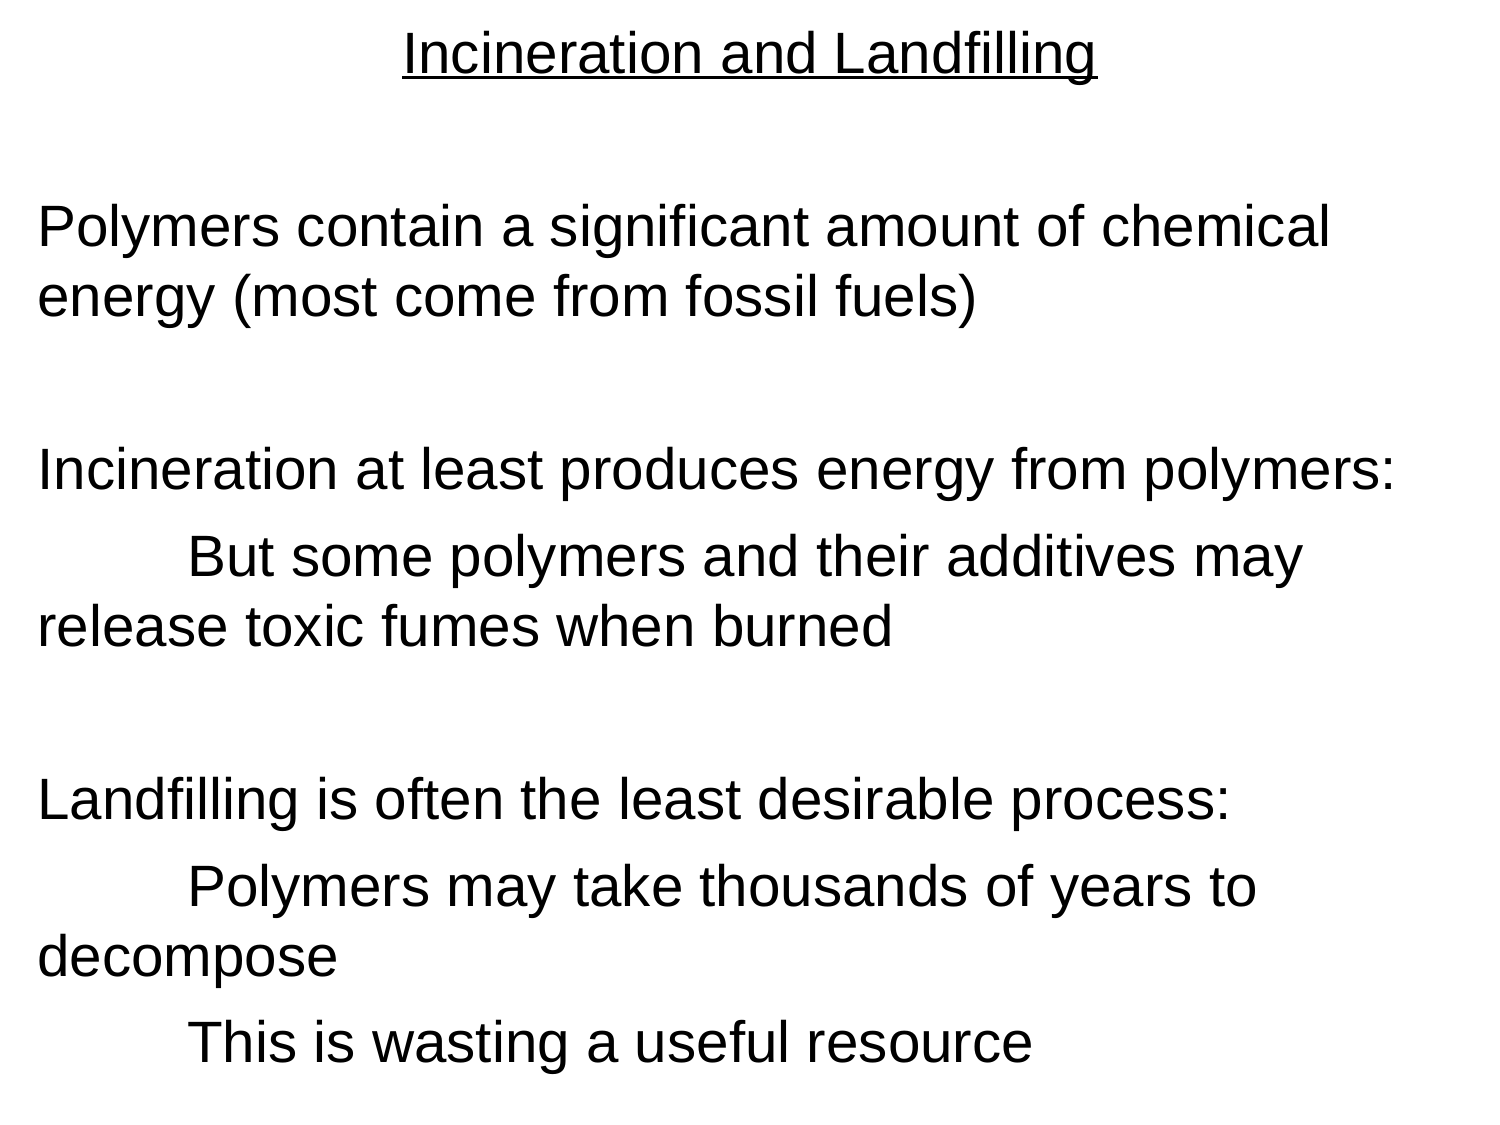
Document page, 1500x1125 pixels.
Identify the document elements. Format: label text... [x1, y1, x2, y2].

subtitle Incineration and Landfilling Polymers contain a significant amount of chemical energy (most come from fossil fuels) Incineration at least produces energy from polymers: But some polymers and their additives may release toxic fumes when burned Landfilling is often the least desirable process: Polymers may take thousands of years to decompose This is wasting a useful resource [37, 14, 1463, 1075]
